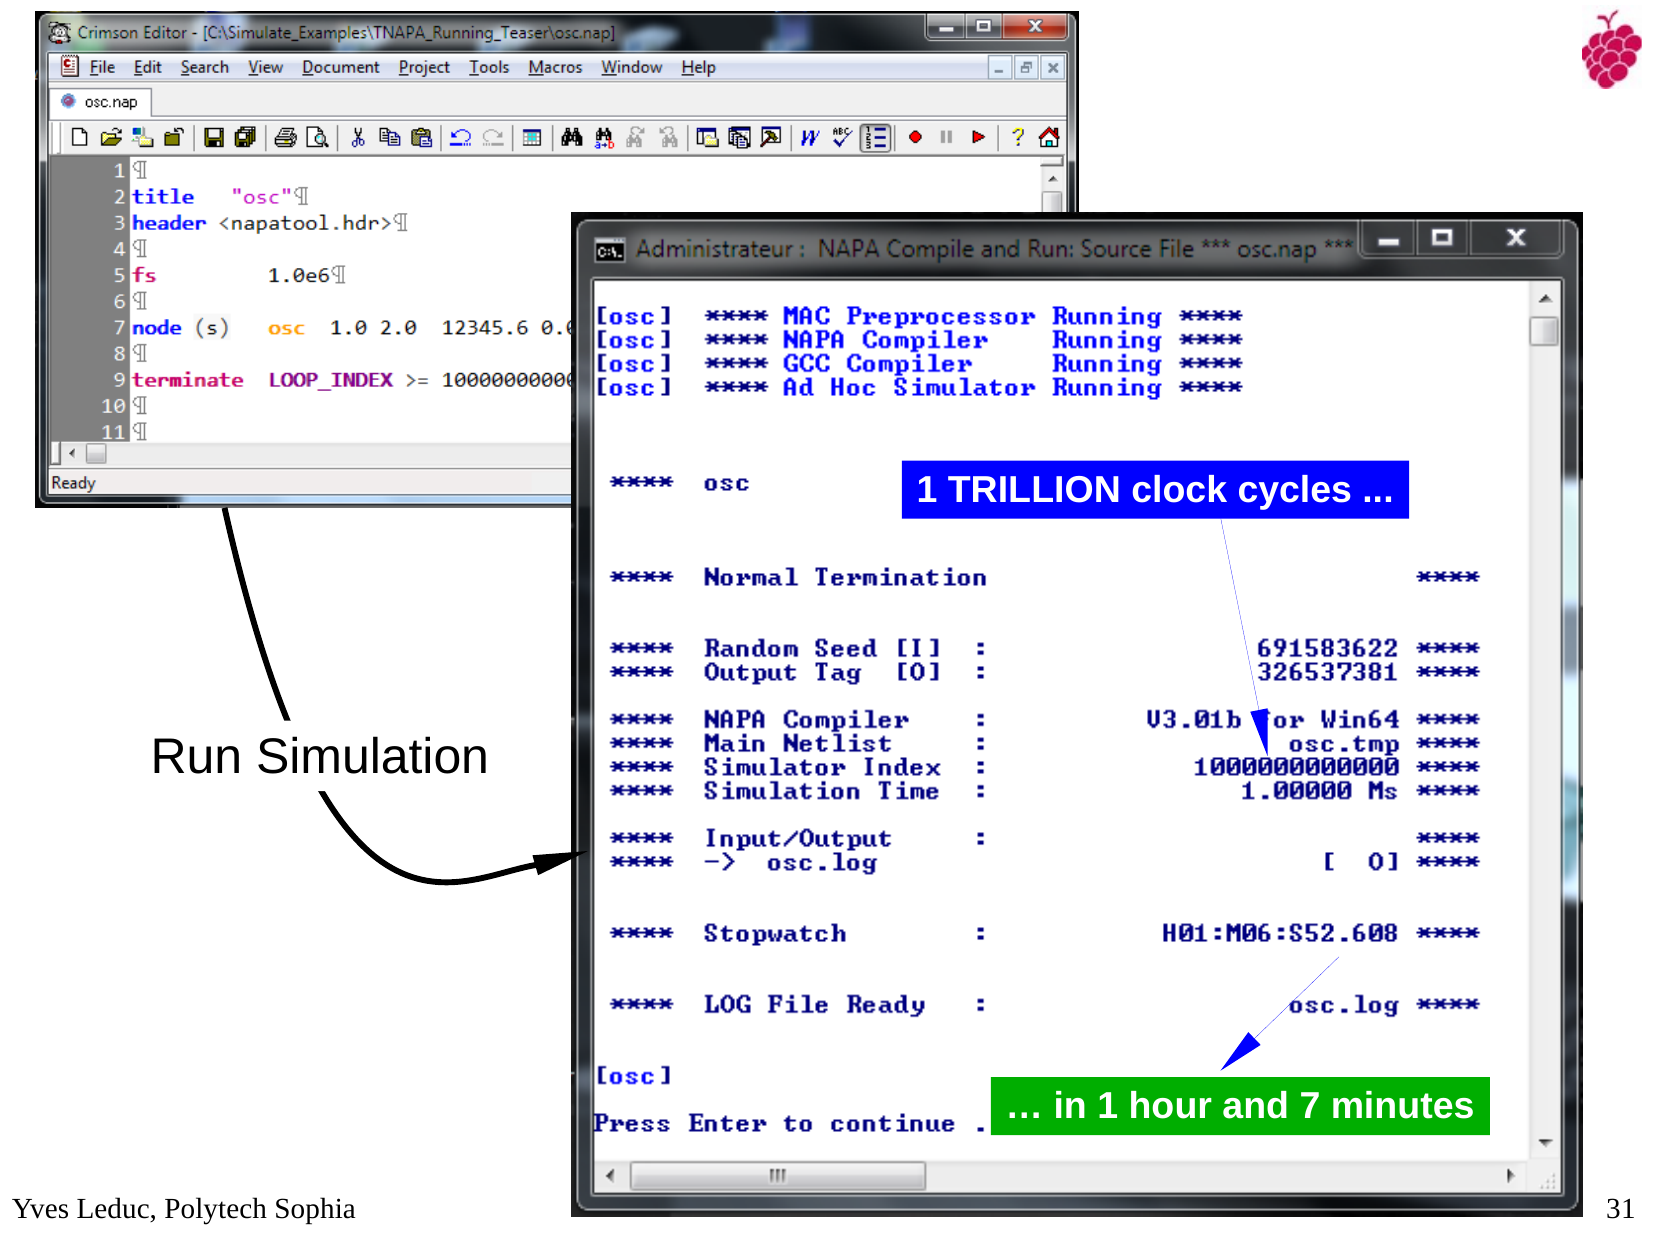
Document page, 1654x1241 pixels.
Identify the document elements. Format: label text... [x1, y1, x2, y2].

picture [1582, 5, 1642, 89]
text_box Run Simulation [135, 720, 505, 792]
text_box 1 TRILLION clock cycles ... [901, 460, 1410, 519]
picture [35, 11, 1583, 1217]
text_box … in 1 hour and 7 minutes [990, 1077, 1490, 1136]
